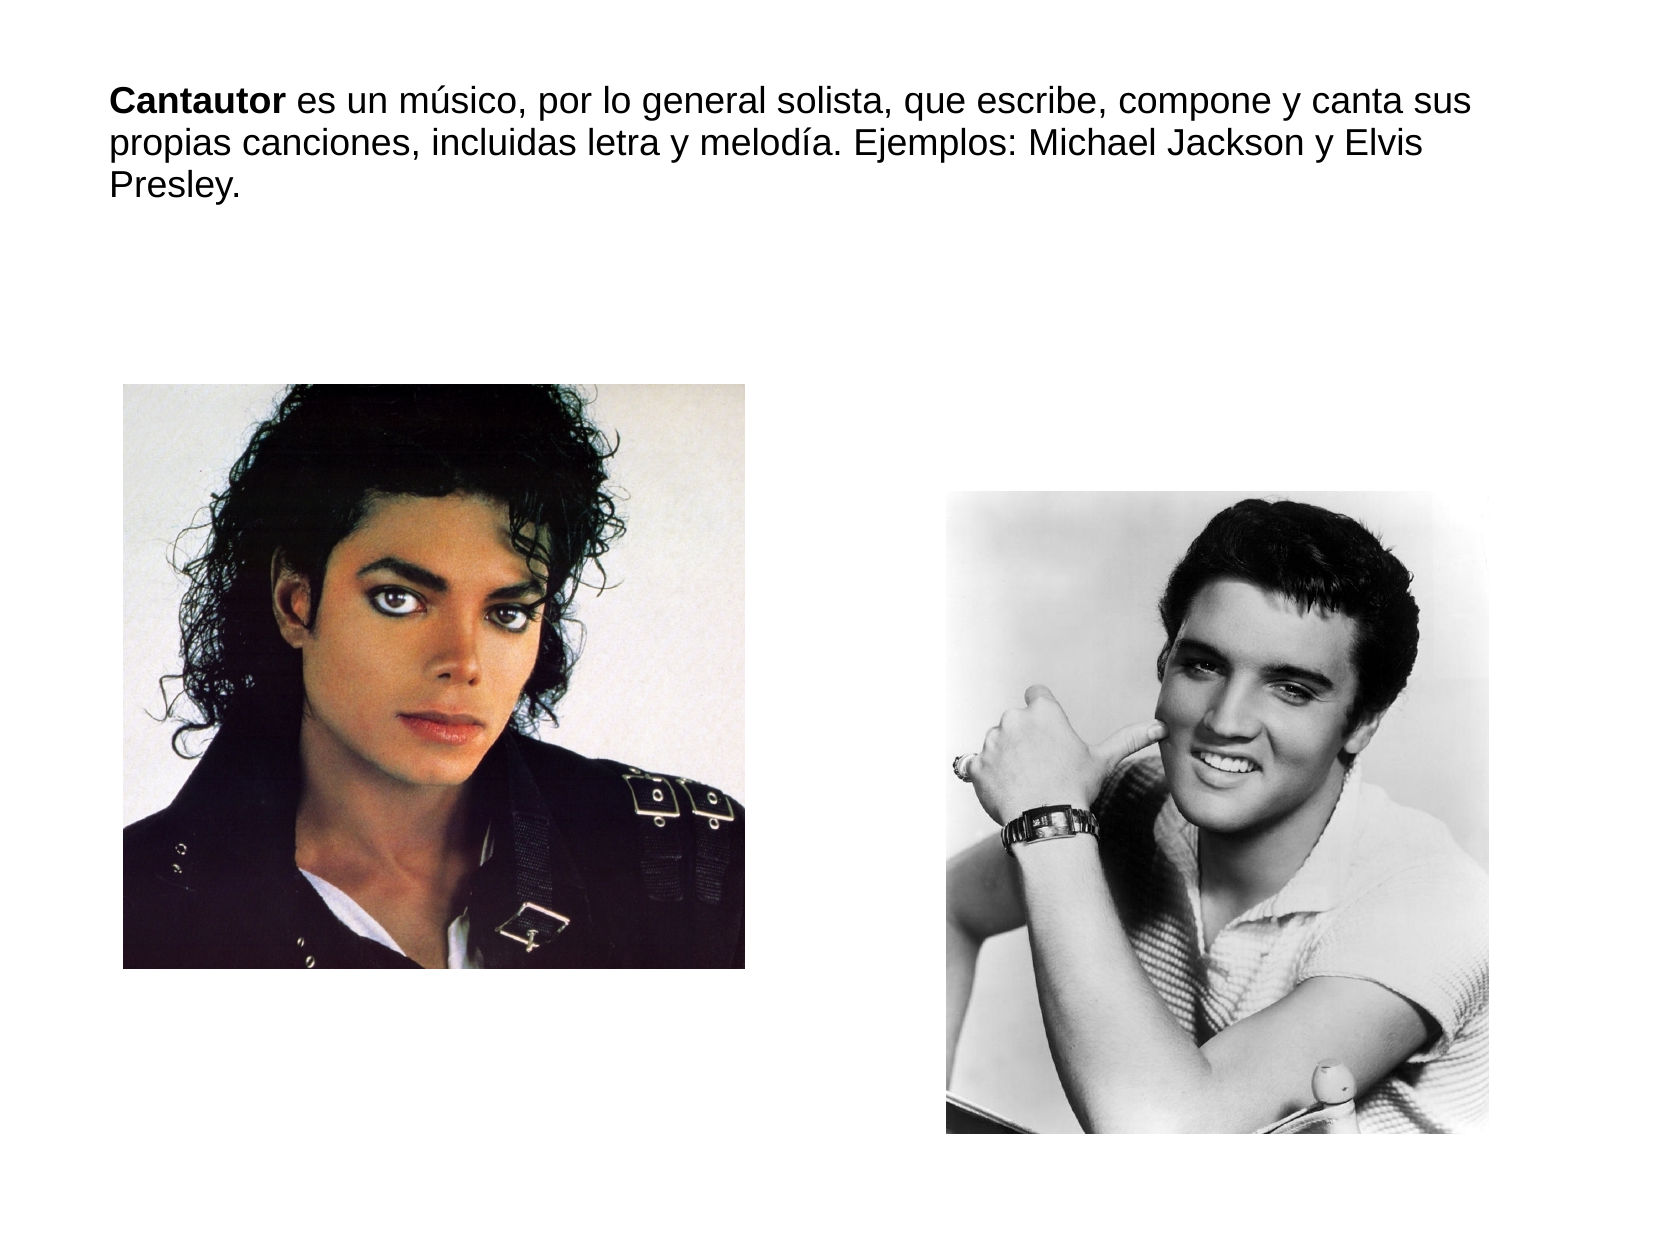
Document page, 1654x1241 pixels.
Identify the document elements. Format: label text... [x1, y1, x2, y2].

picture [946, 491, 1489, 1134]
text_box Cantautor es un músico, por lo general solista, que escribe, compone y canta sus propias canciones, incluidas letra y melodía. Ejemplos: Michael Jackson y Elvis Presley. [94, 71, 1567, 214]
picture [123, 384, 745, 969]
